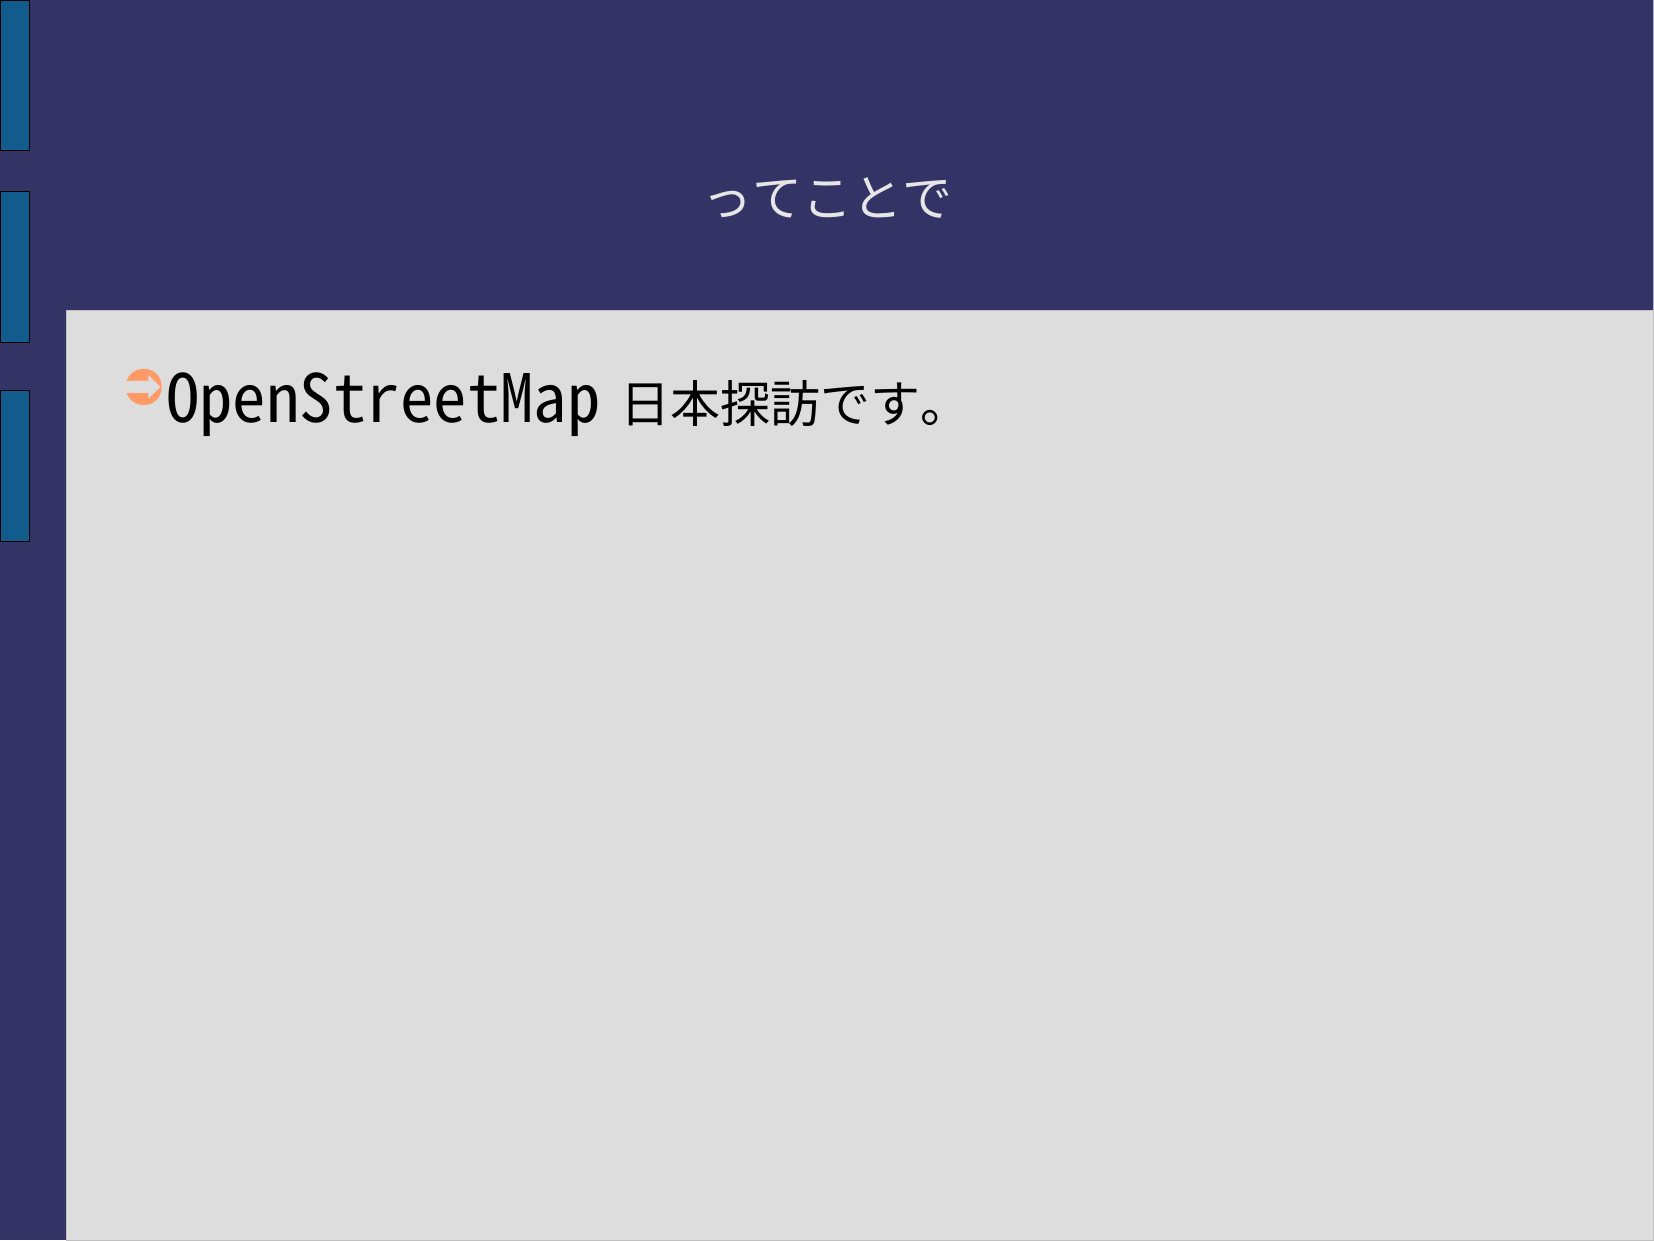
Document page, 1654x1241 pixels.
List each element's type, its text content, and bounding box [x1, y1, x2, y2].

list OpenStreetMap日本探訪です。 [121, 344, 1534, 1127]
title ってことで [121, 91, 1534, 299]
